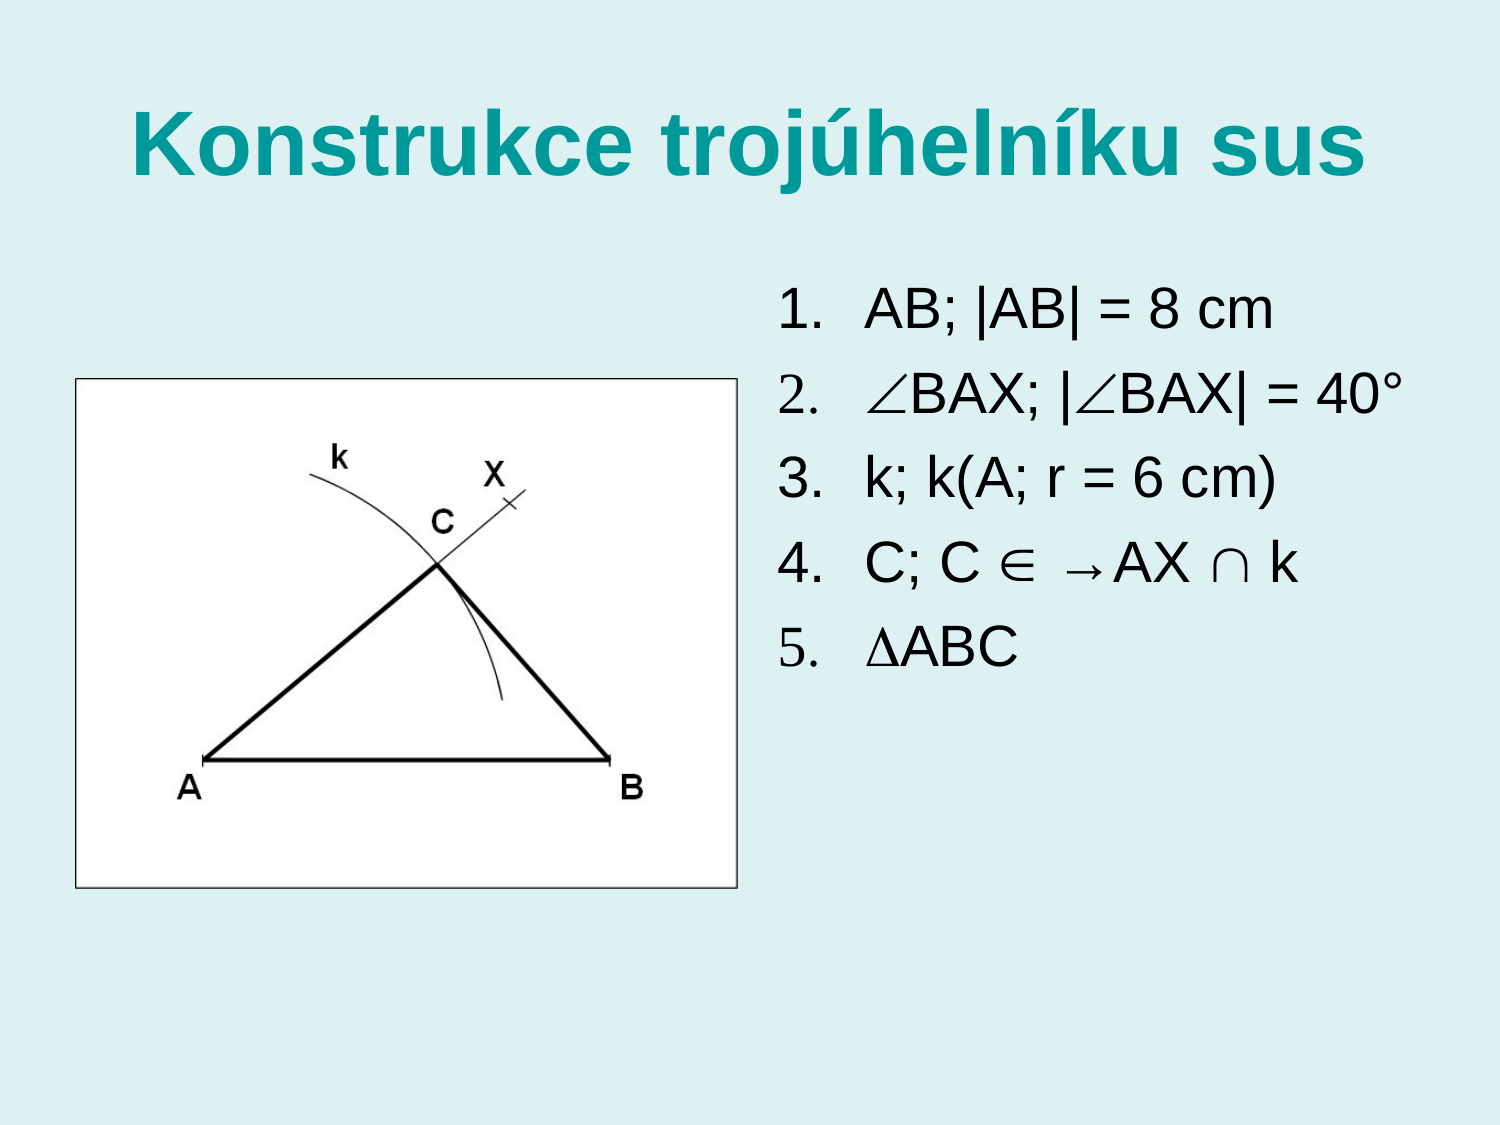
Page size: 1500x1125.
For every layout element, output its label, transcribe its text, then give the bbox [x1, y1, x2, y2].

list AB; |AB| = 8 cm BAX; |BAX| = 40° k; k(A; r = 6 cm) C; C  →AX  k ABC [762, 262, 1426, 1006]
title Konstrukce trojúhelníku sus [75, 45, 1426, 233]
picture [75, 378, 738, 889]
